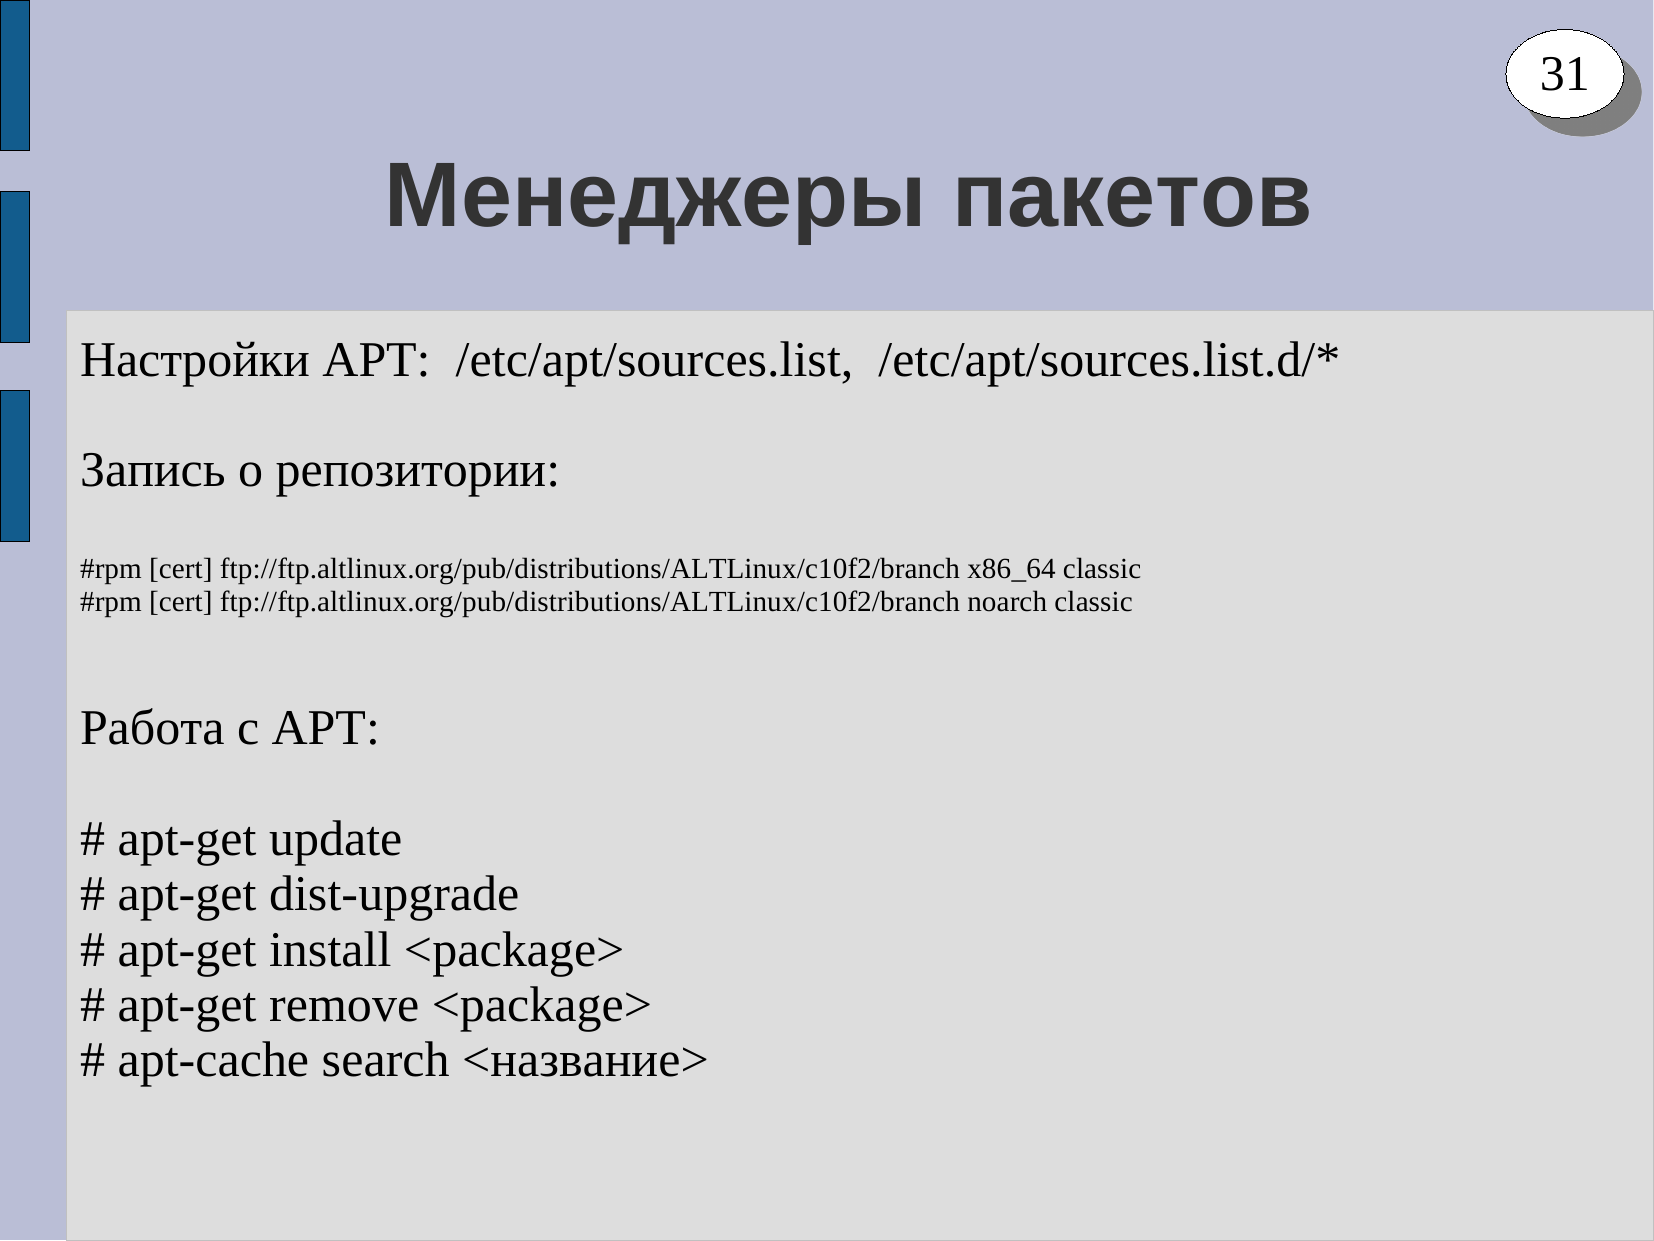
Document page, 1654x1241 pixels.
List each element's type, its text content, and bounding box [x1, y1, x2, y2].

text_box 31 [1505, 29, 1625, 119]
title Менеджеры пакетов [121, 91, 1534, 299]
text_box Настройки APT: /etc/apt/sources.list, /etc/apt/sources.list.d/* Запись о репозитории: #rpm [cert] ftp://ftp.altlinux.org/pub/distributions/ALTLinux/c10f2/branch x86_64 classic #rpm [cert] ftp://ftp.altlinux.org/pub/distributions/ALTLinux/c10f2/branch noarch classic Работа с APT: # apt-get update # apt-get dist-upgrade # apt-get install <package> # apt-get remove <package> # apt-cache search <название> [79, 331, 1643, 1164]
